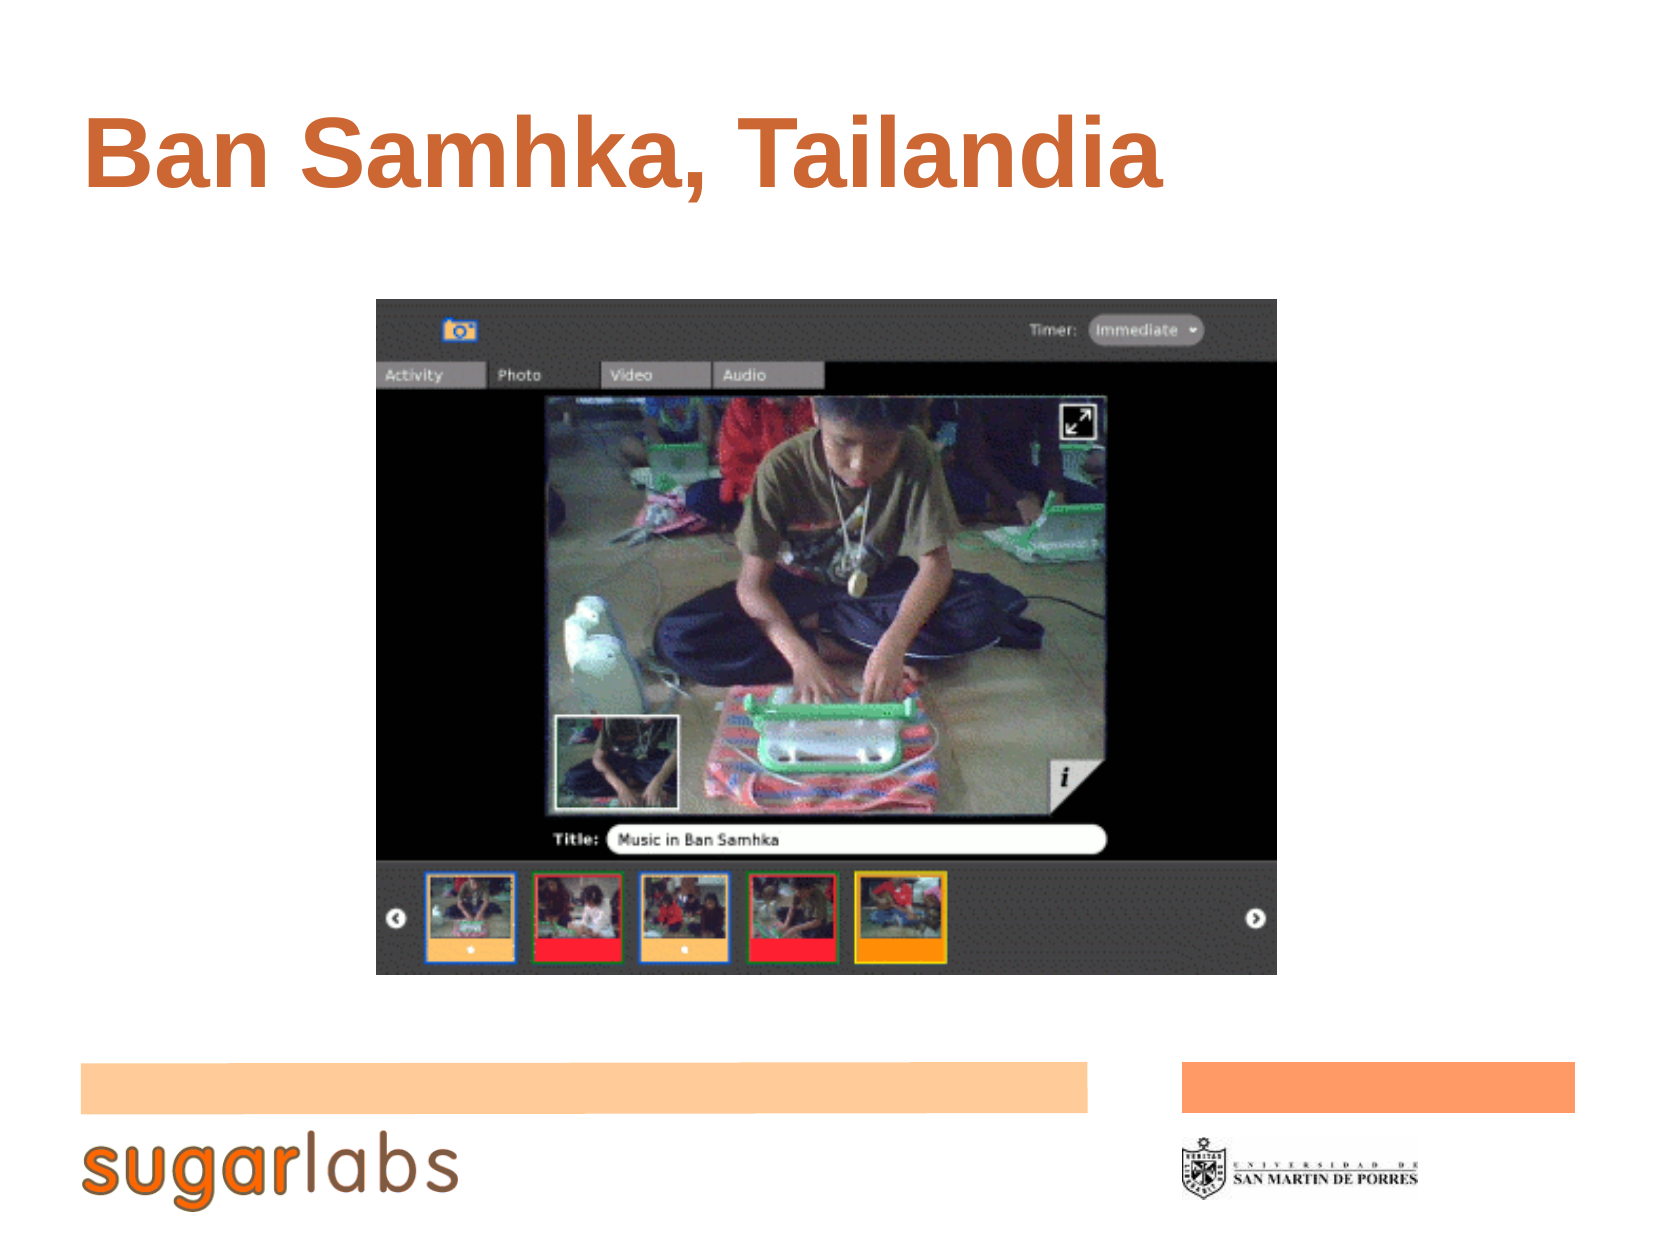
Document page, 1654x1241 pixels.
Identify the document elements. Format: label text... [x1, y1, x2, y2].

picture [82, 1130, 458, 1212]
picture [376, 299, 1277, 976]
picture [1182, 1137, 1418, 1200]
title Ban Samhka, Tailandia [82, 56, 1571, 250]
